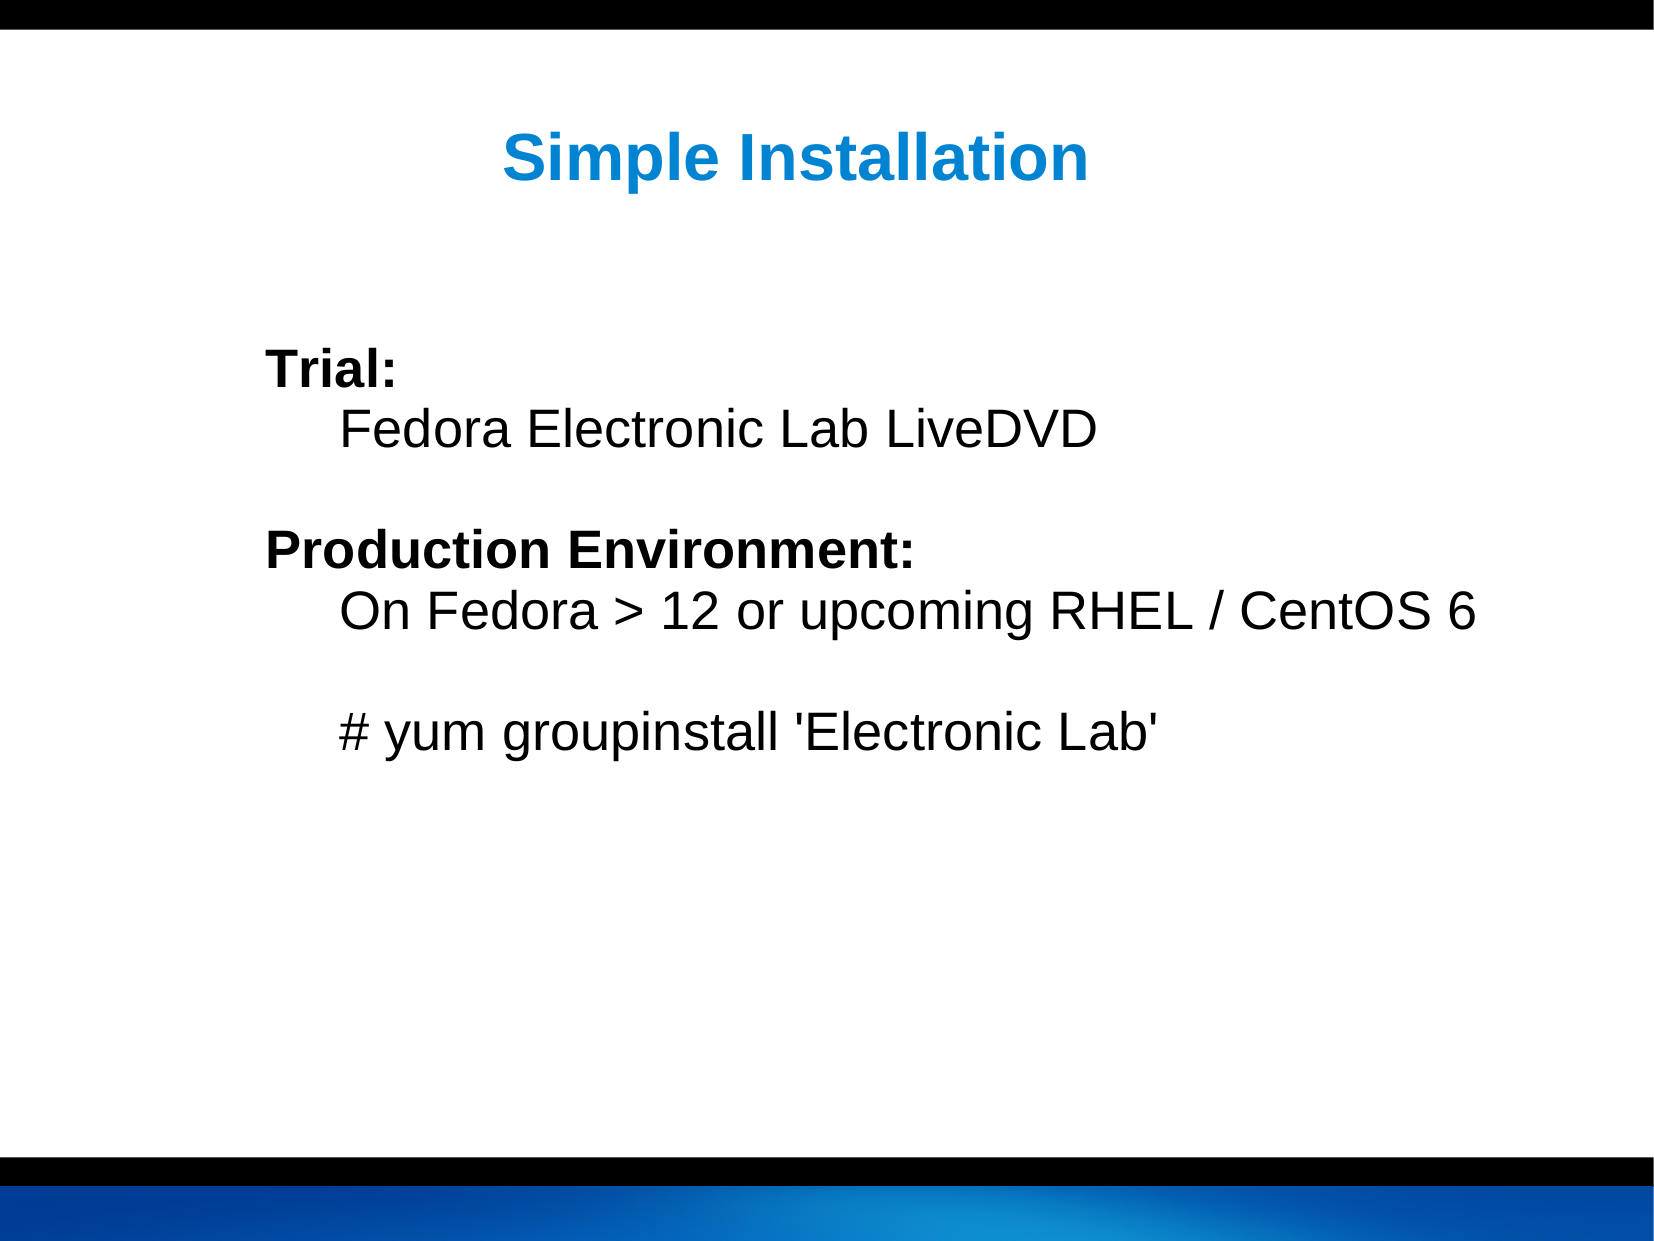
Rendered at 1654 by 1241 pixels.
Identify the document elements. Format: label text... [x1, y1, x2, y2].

text_box Simple Installation [487, 112, 1107, 203]
picture [0, 1186, 1654, 1241]
text_box Trial: Fedora Electronic Lab LiveDVD Production Environment: On Fedora > 12 or upcoming RHEL / CentOS 6 # yum groupinstall 'Electronic Lab' [251, 330, 1494, 890]
